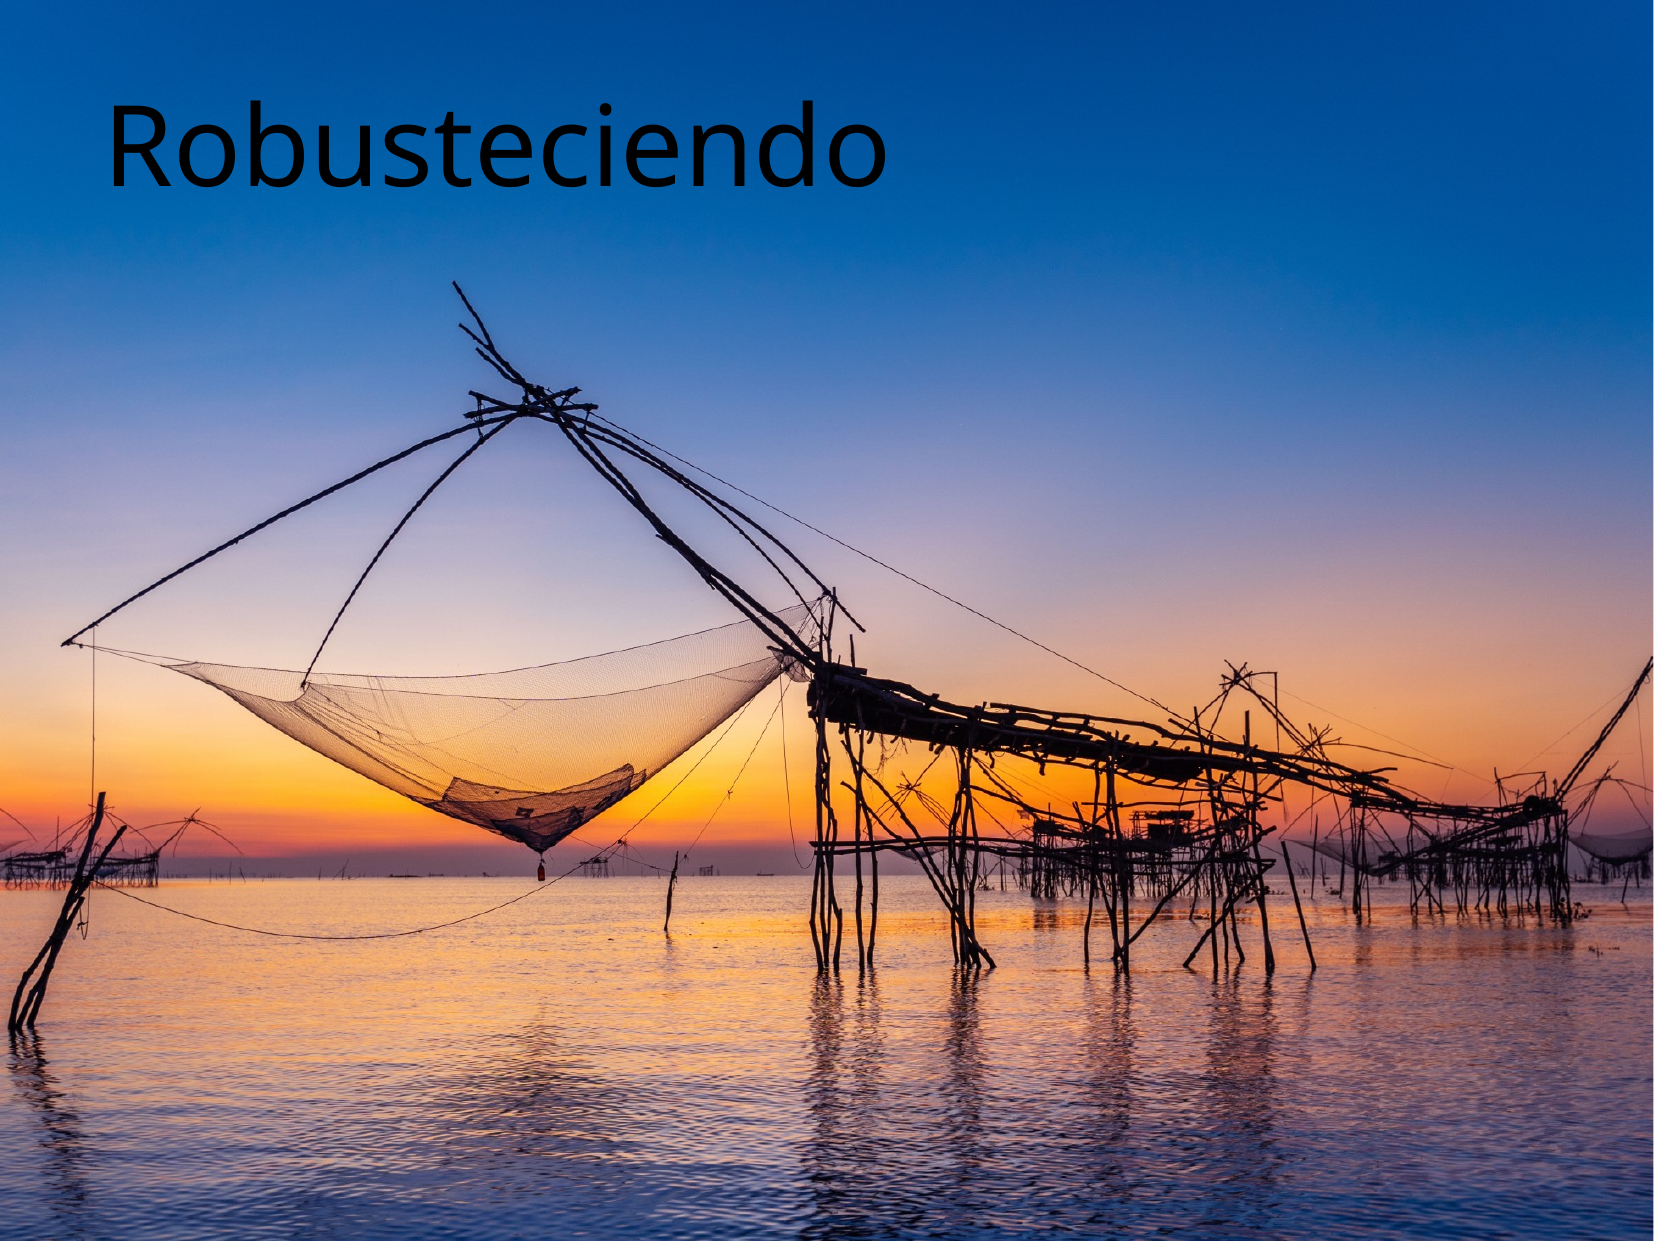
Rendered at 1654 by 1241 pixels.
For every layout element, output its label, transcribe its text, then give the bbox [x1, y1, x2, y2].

text_box Robusteciendo [88, 59, 1536, 443]
picture [0, 0, 1654, 1241]
